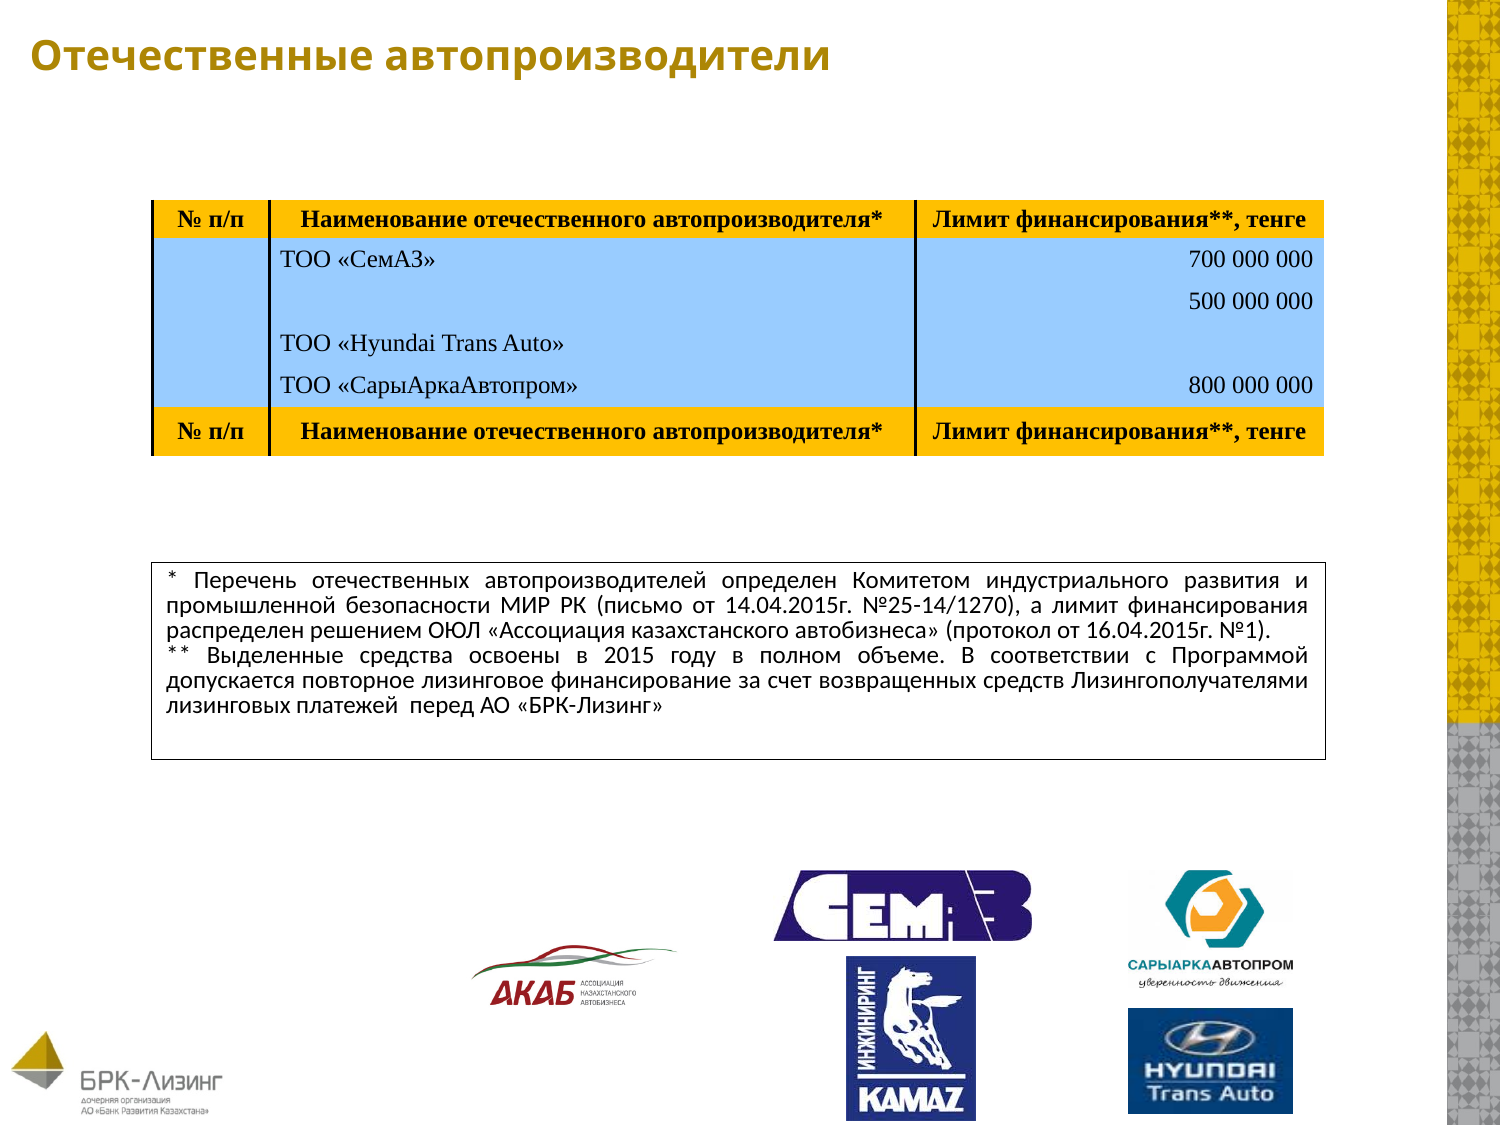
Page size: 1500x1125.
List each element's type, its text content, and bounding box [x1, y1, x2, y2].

picture [1447, 0, 1500, 1125]
table_cell 500 000 000 [917, 280, 1324, 323]
table_cell [917, 323, 1324, 365]
table_header Наименование отечественного автопроизводителя* [271, 200, 914, 238]
picture [11, 1031, 235, 1116]
table_cell [154, 280, 268, 323]
table_cell ТОО «СемАЗ» [271, 238, 914, 280]
table_cell Наименование отечественного автопроизводителя* [271, 407, 914, 456]
picture [363, 899, 739, 1052]
text_box * Перечень отечественных автопроизводителей определен Комитетом индустриального развития и промышленной безопасности МИР РК (письмо от 14.04.2015г. №25-14/1270), а лимит финансирования распределен решением ОЮЛ «Ассоциация казахстанского автобизнеса» (протокол от 16.04.2015г. №1). ** Выделенные средства освоены в 2015 году в полном объеме. В соответствии с Программой допускается повторное лизинговое финансирование за счет возвращенных средств Лизингополучателями лизинговых платежей перед АО «БРК-Лизинг» [151, 562, 1326, 760]
table_cell ТОО «Hyundai Trans Auto» [271, 323, 914, 365]
table_header Лимит финансирования**, тенге [917, 200, 1324, 238]
text_box Отечественные автопроизводители [14, 18, 1377, 84]
table_cell Лимит финансирования**, тенге [917, 407, 1324, 456]
table_cell [271, 280, 914, 323]
table_cell 700 000 000 [917, 238, 1324, 280]
table_cell [154, 238, 268, 280]
table_cell [154, 365, 268, 407]
picture [773, 870, 1032, 941]
table_header № п/п [154, 200, 268, 238]
table_cell [154, 323, 268, 365]
picture [846, 956, 976, 1121]
table_cell 800 000 000 [917, 365, 1324, 407]
table_cell № п/п [154, 407, 268, 456]
picture [1128, 1008, 1293, 1115]
table_cell ТОО «СарыАркаАвтопром» [271, 365, 914, 407]
picture [1128, 870, 1293, 988]
